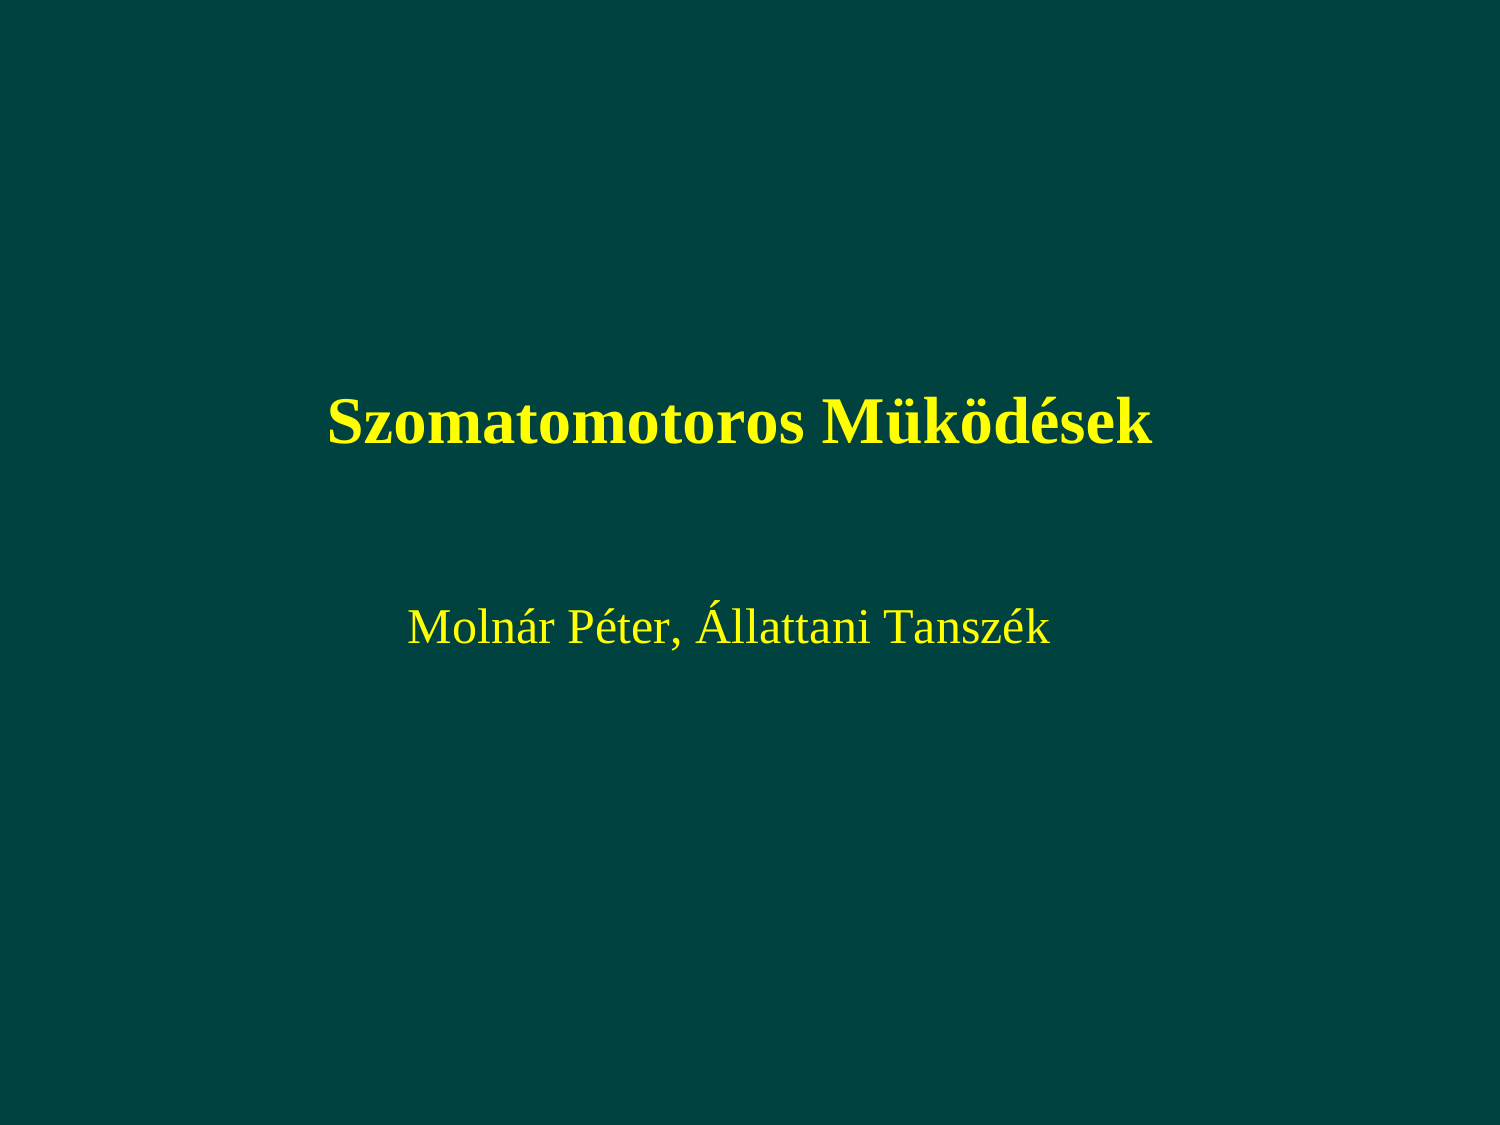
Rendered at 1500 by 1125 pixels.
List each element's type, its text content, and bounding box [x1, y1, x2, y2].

title Szomatomotoros Müködések Molnár Péter, Állattani Tanszék [112, 349, 1388, 591]
